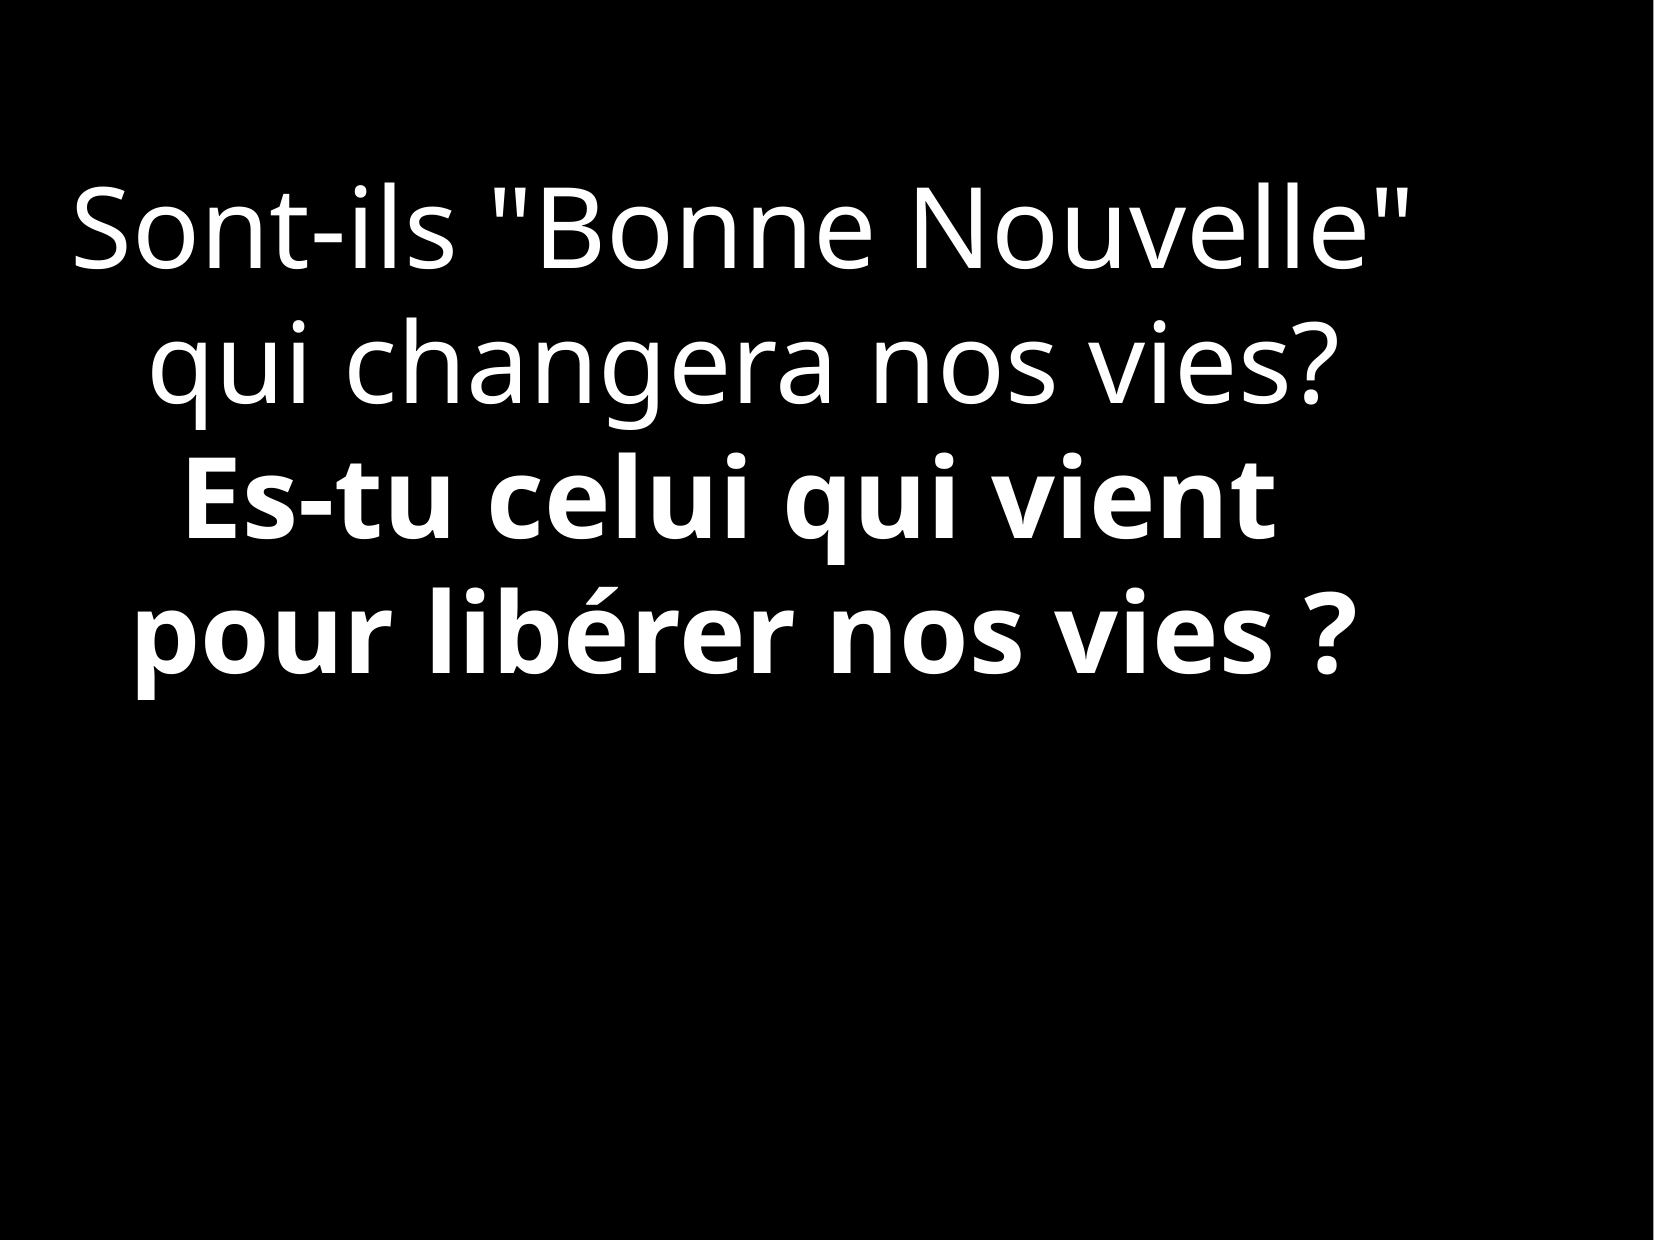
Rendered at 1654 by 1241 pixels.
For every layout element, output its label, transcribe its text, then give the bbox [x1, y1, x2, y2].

text_box Sont-ils "Bonne Nouvelle" qui changera nos vies? Es-tu celui qui vient pour libérer nos vies ? [29, 66, 1459, 591]
